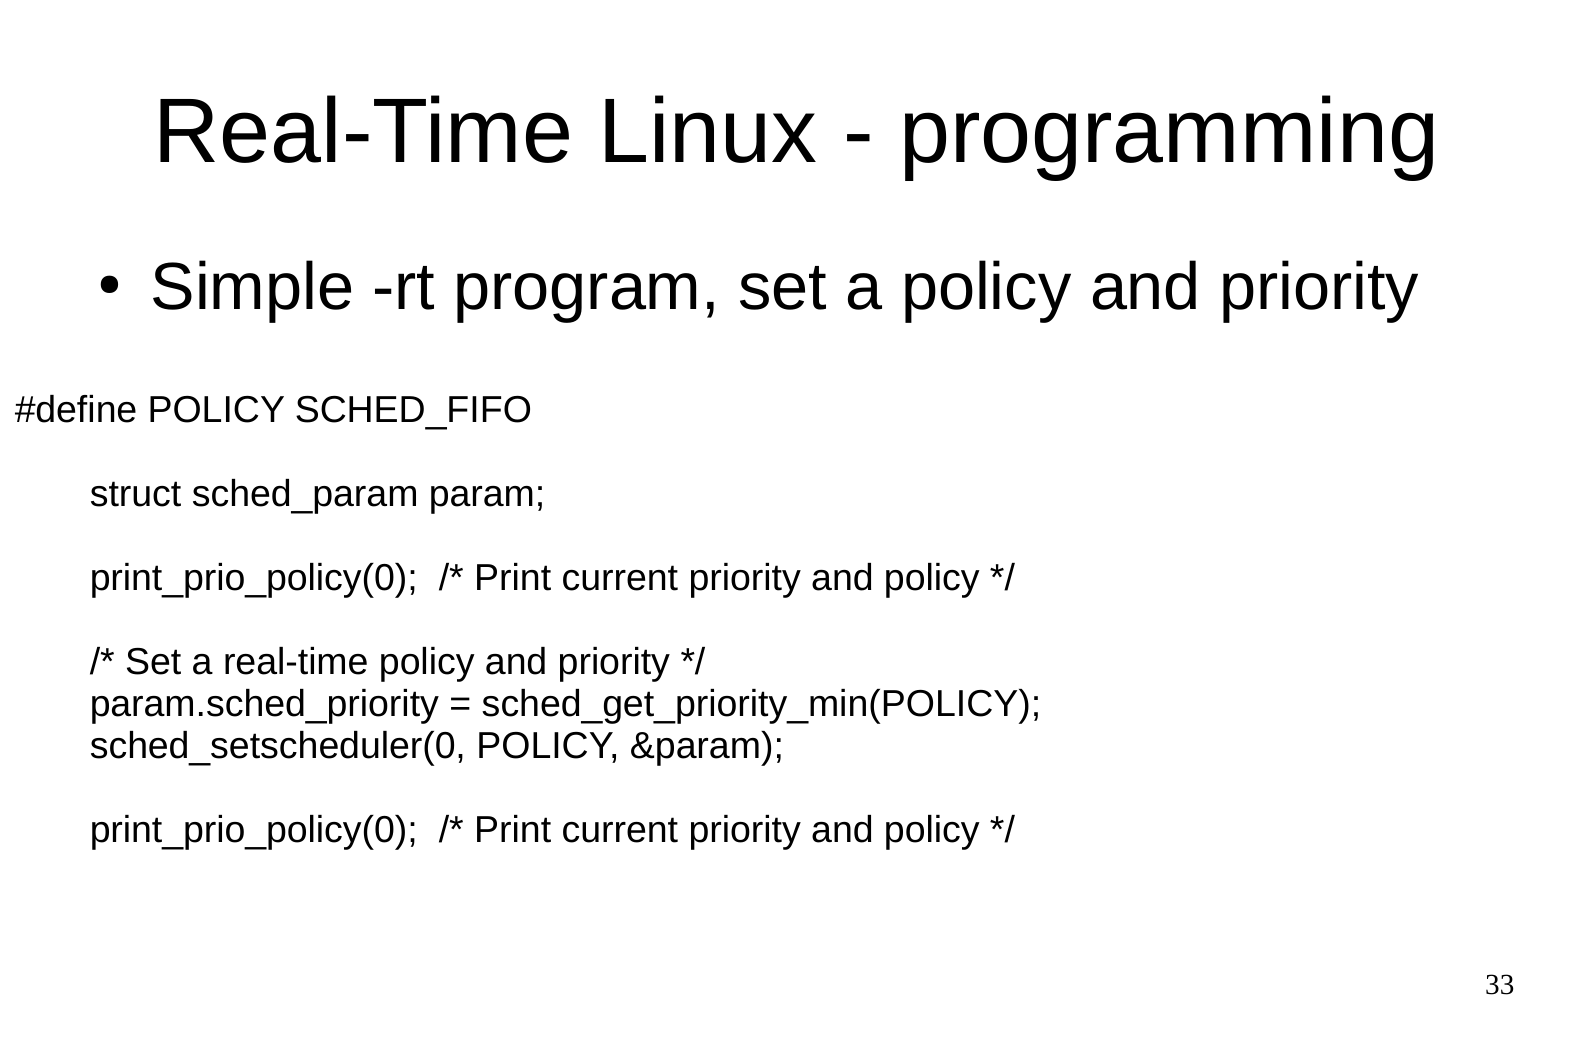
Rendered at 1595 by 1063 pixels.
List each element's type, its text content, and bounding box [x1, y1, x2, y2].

text_box #define POLICY SCHED_FIFO struct sched_param param; print_prio_policy(0); /* Print current priority and policy */ /* Set a real-time policy and priority */ param.sched_priority = sched_get_priority_min(POLICY); sched_setscheduler(0, POLICY, &param); print_prio_policy(0); /* Print current priority and policy */ [0, 381, 1576, 1063]
title Real-Time Linux - programming [79, 49, 1515, 213]
list Simple -rt program, set a policy and priority [79, 248, 1515, 381]
